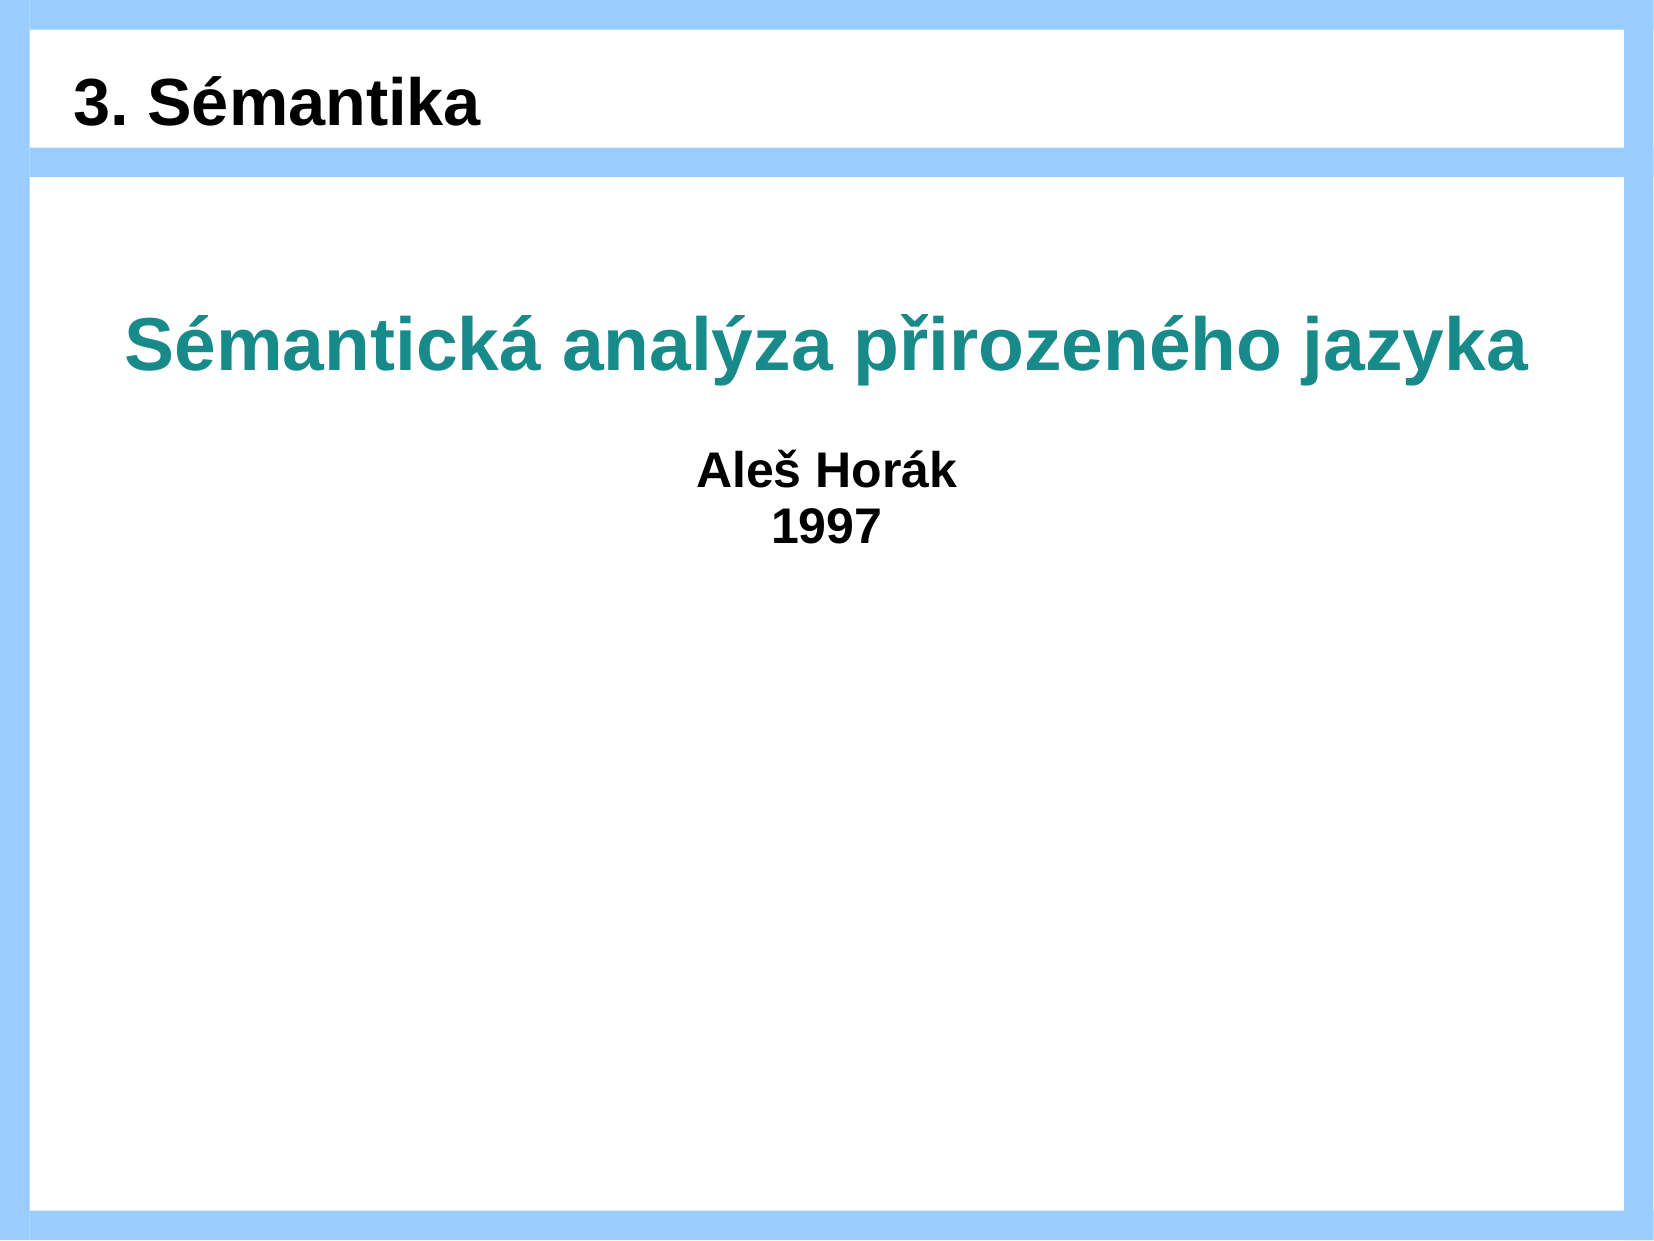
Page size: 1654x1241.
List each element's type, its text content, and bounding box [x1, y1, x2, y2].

text_box Sémantická analýza přirozeného jazyka Aleš Horák 1997 [103, 295, 1551, 698]
text_box 3. Sémantika [59, 58, 1152, 148]
